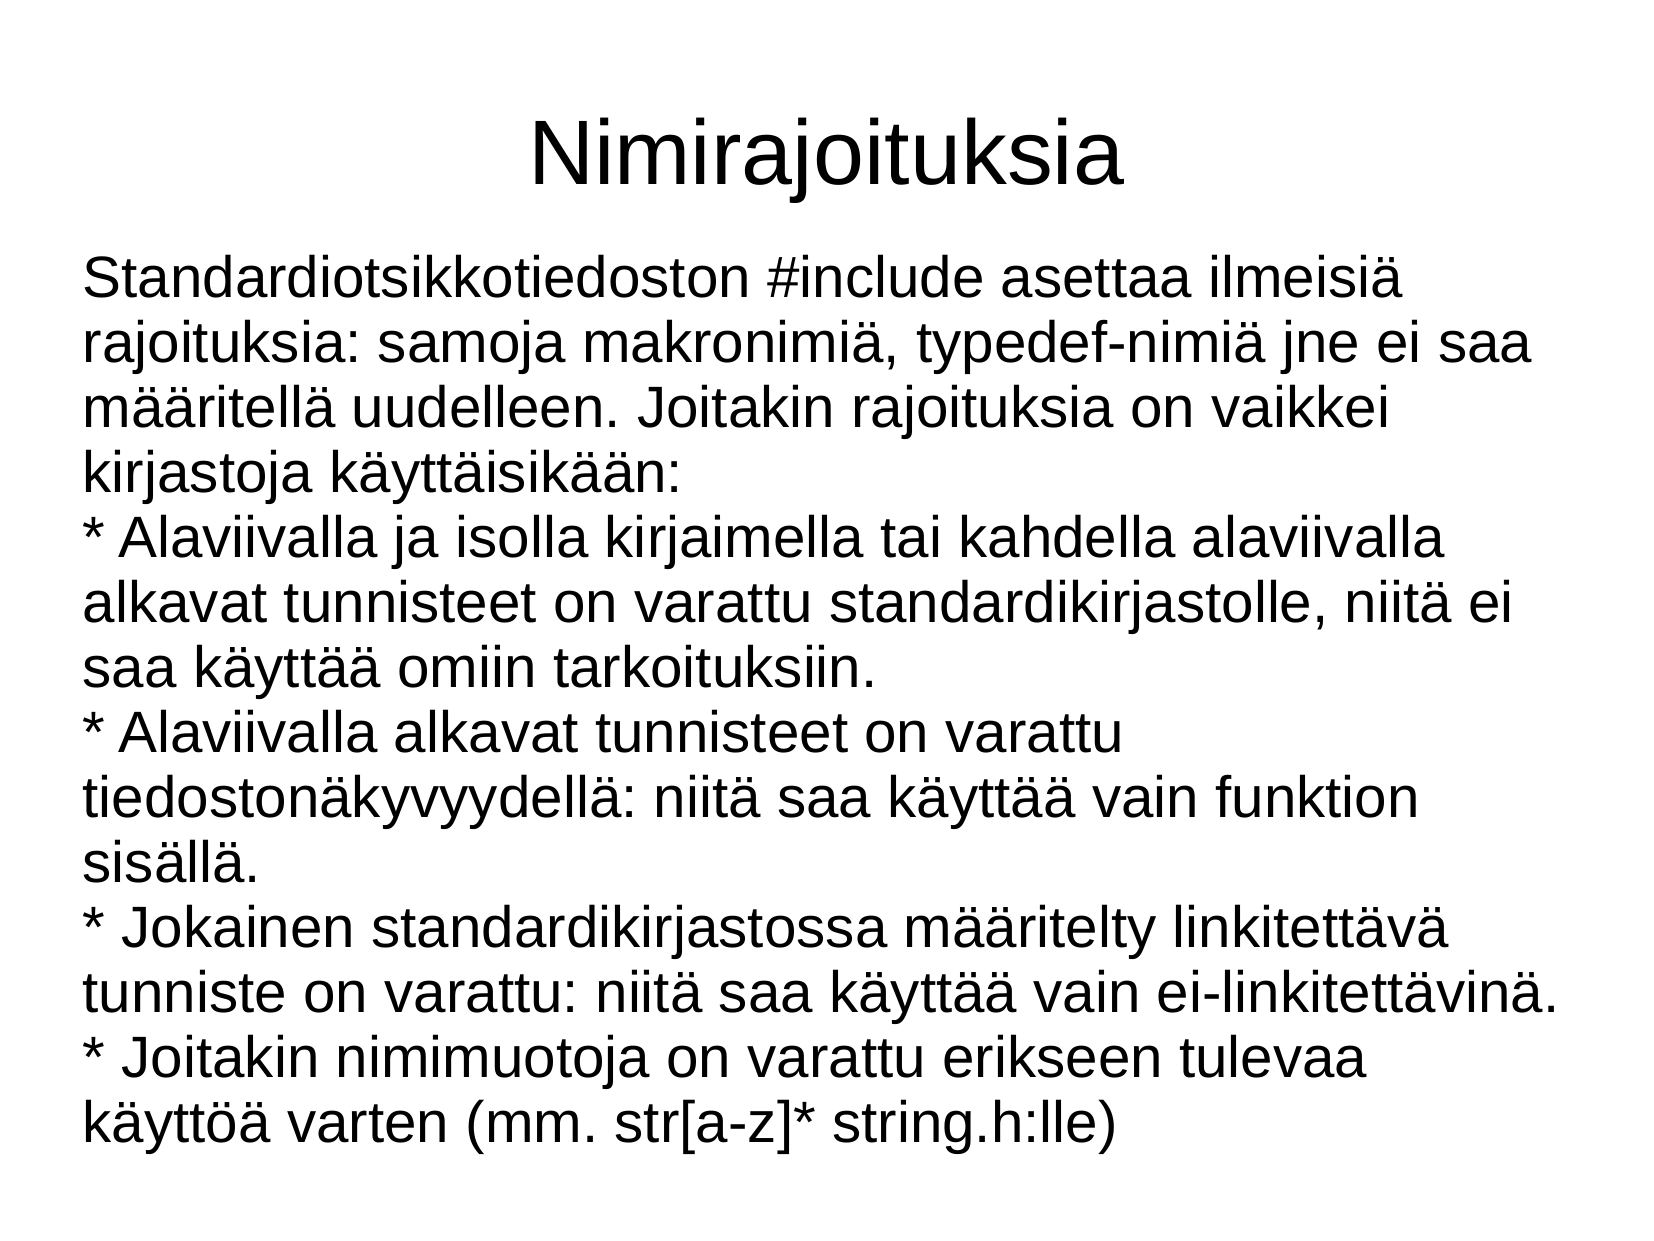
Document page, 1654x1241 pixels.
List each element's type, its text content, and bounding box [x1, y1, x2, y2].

subtitle Standardiotsikkotiedoston #include asettaa ilmeisiä rajoituksia: samoja makronimiä, typedef-nimiä jne ei saa määritellä uudelleen. Joitakin rajoituksia on vaikkei kirjastoja käyttäisikään: * Alaviivalla ja isolla kirjaimella tai kahdella alaviivalla alkavat tunnisteet on varattu standardikirjastolle, niitä ei saa käyttää omiin tarkoituksiin. * Alaviivalla alkavat tunnisteet on varattu tiedostonäkyvyydellä: niitä saa käyttää vain funktion sisällä. * Jokainen standardikirjastossa määritelty linkitettävä tunniste on varattu: niitä saa käyttää vain ei-linkitettävinä. * Joitakin nimimuotoja on varattu erikseen tulevaa käyttöä varten (mm. str[a-z]* string.h:lle) [82, 244, 1571, 1155]
title Nimirajoituksia [82, 56, 1571, 244]
